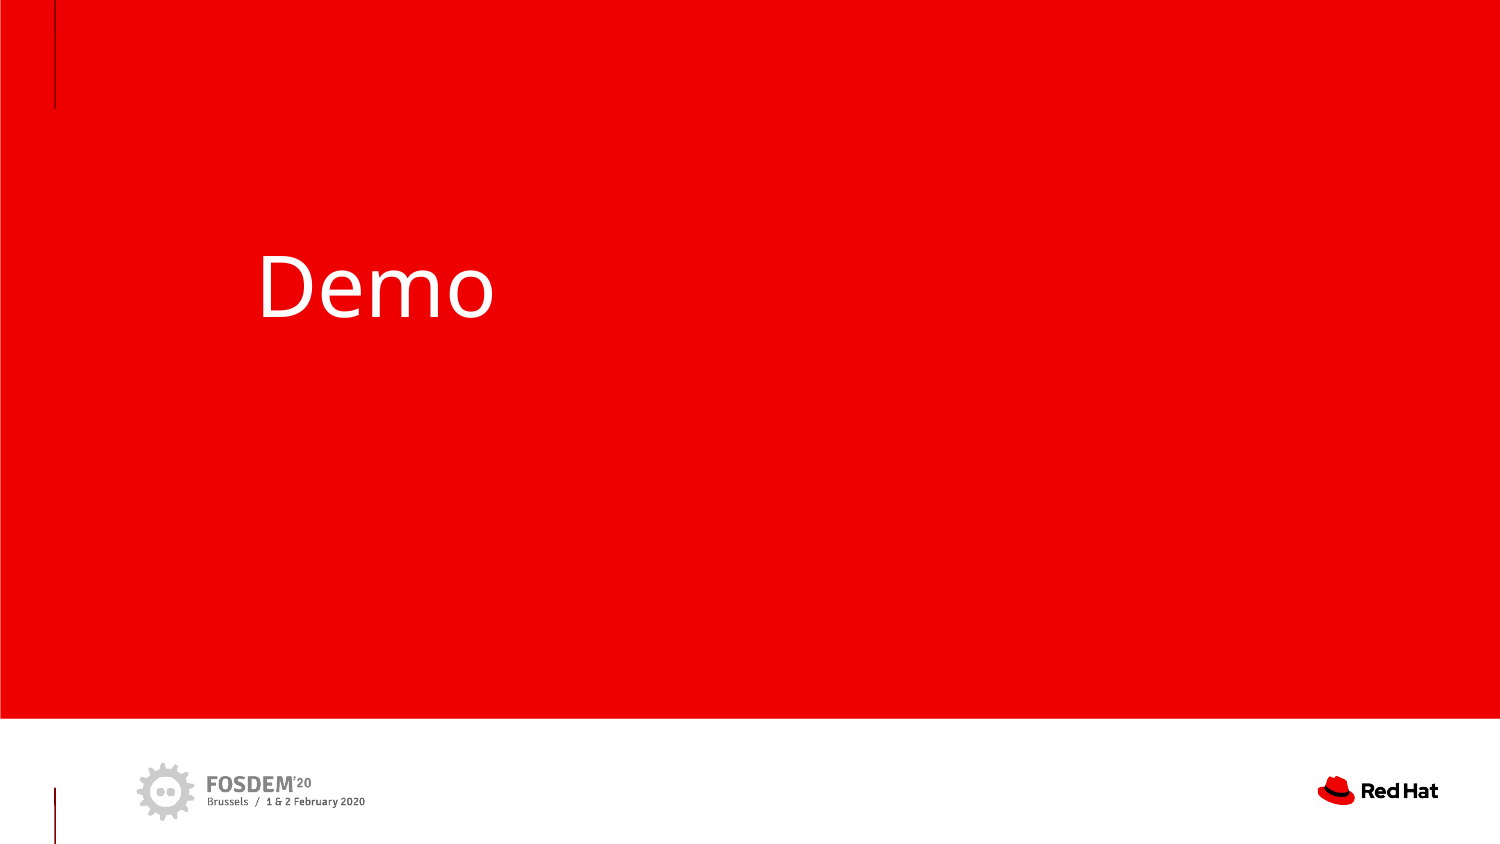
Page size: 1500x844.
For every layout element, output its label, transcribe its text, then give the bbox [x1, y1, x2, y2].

picture [0, 0, 1500, 844]
title Demo [255, 231, 1239, 610]
